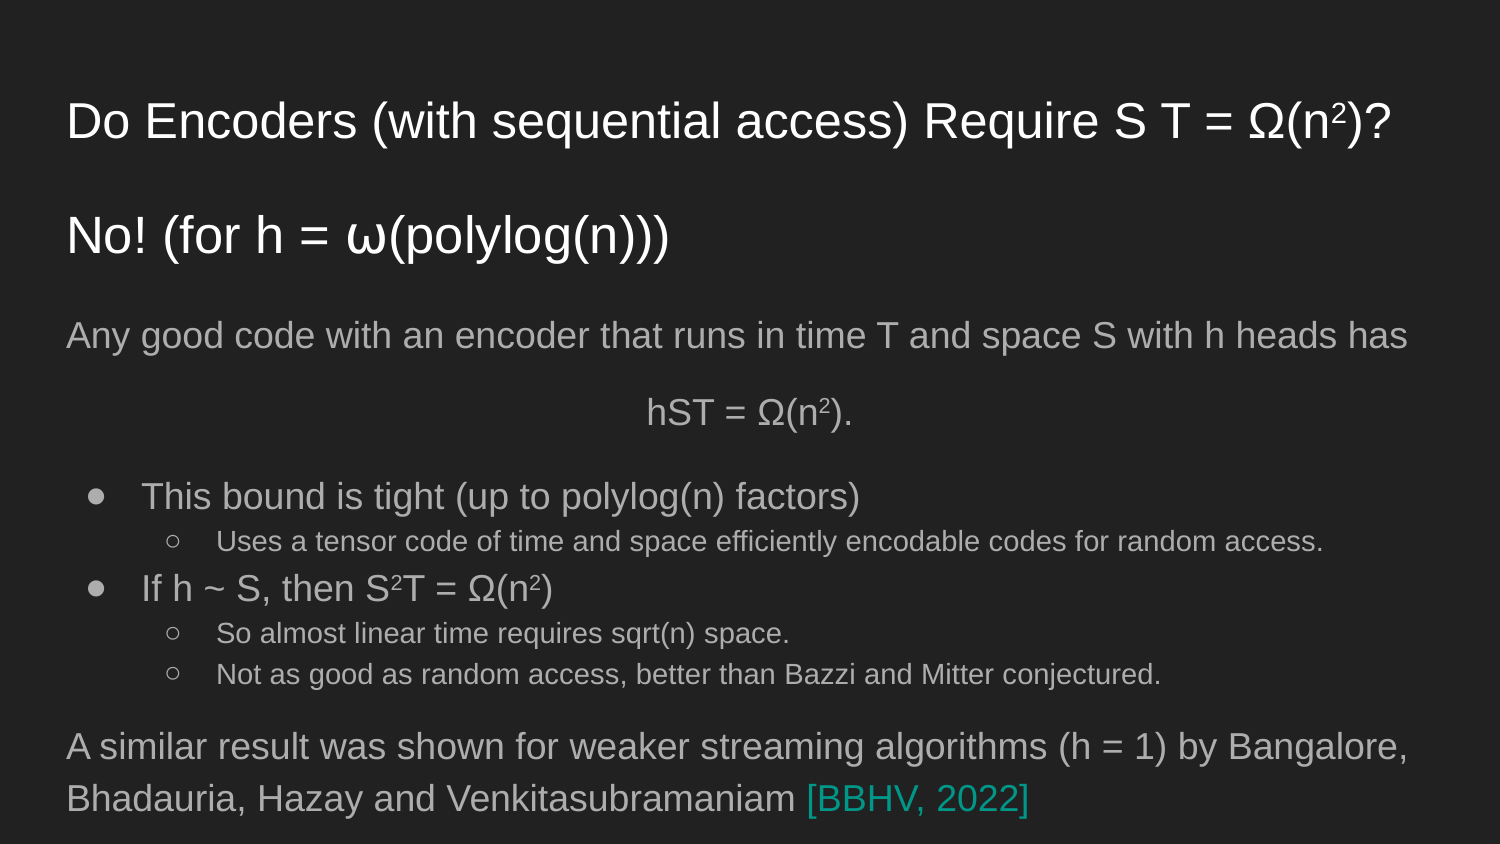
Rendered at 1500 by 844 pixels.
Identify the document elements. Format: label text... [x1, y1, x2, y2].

list Any good code with an encoder that runs in time T and space S with h heads has hST = Ω(n2). [51, 288, 1449, 450]
text_box No! (for h = ⍵(polylog(n))) [51, 185, 1247, 279]
list This bound is tight (up to polylog(n) factors) Uses a tensor code of time and space efficiently encodable codes for random access. If h ~ S, then S2T = Ω(n2) So almost linear time requires sqrt(n) space. Not as good as random access, better than Bazzi and Mitter conjectured. A similar result was shown for weaker streaming algorithms (h = 1) by Bangalore, Bhadauria, Hazay and Venkitasubramaniam [BBHV, 2022] [51, 450, 1449, 841]
title Do Encoders (with sequential access) Require S T = Ω(n2)? [51, 72, 1449, 156]
